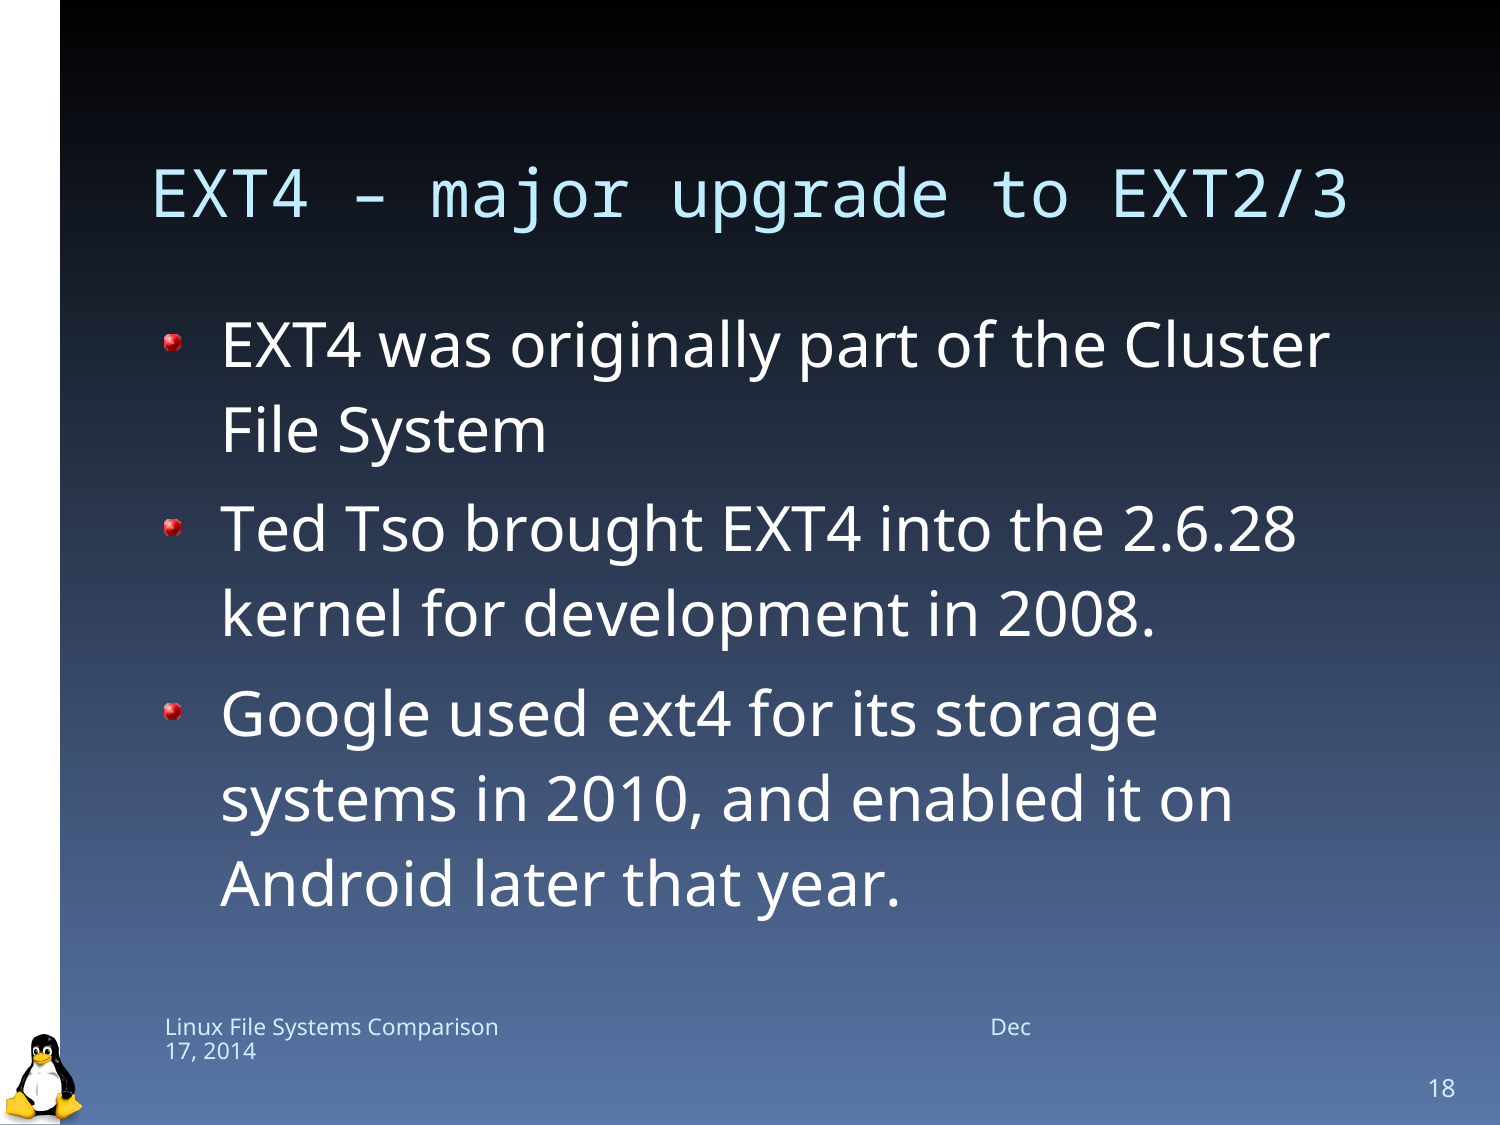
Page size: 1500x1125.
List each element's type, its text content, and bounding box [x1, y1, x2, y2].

title EXT4 – major upgrade to EXT2/3 [149, 84, 1425, 292]
list EXT4 was originally part of the Cluster File System Ted Tso brought EXT4 into the 2.6.28 kernel for development in 2008. Google used ext4 for its storage systems in 2010, and enabled it on Android later that year. [149, 292, 1425, 961]
picture [0, 1034, 82, 1125]
